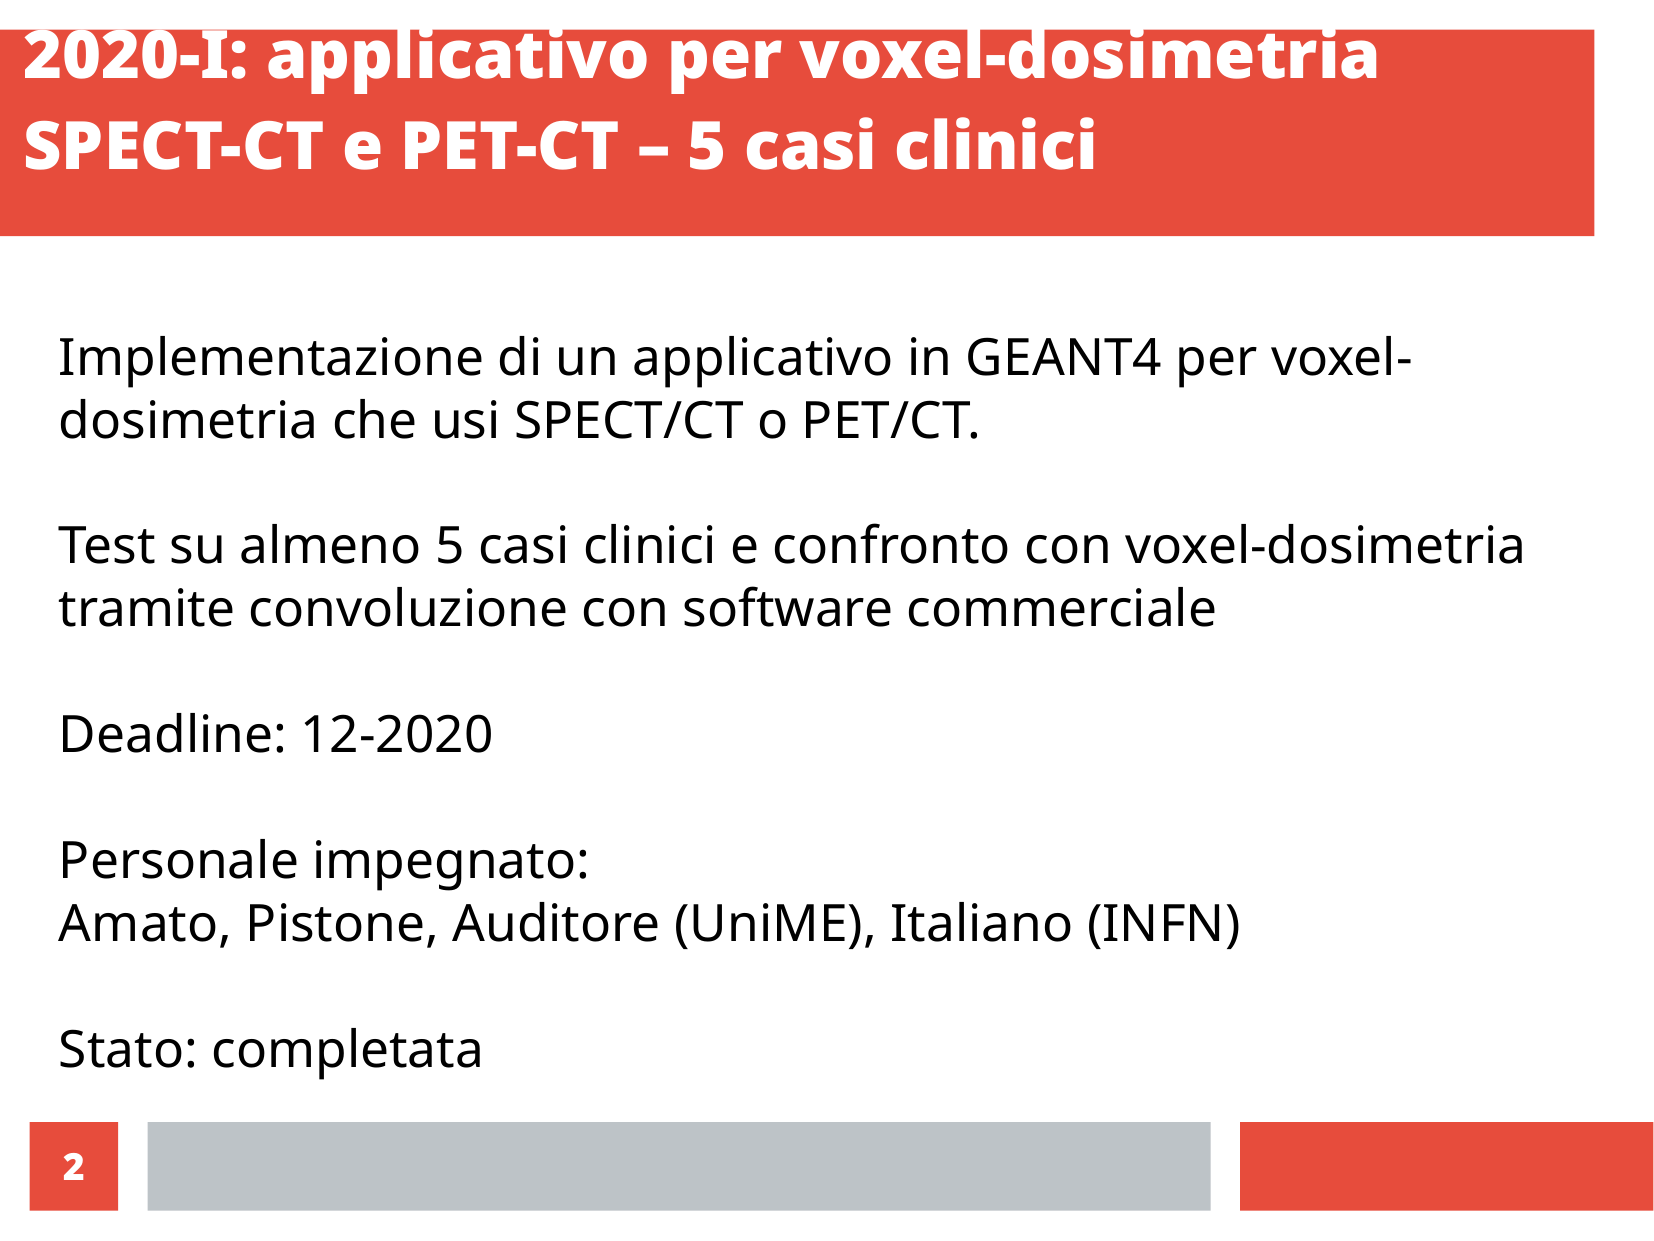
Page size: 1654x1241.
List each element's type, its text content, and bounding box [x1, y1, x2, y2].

list Implementazione di un applicativo in GEANT4 per voxel-dosimetria che usi SPECT/CT o PET/CT. Test su almeno 5 casi clinici e confronto con voxel-dosimetria tramite convoluzione con software commerciale Deadline: 12-2020 Personale impegnato: Amato, Pistone, Auditore (UniME), Italiano (INFN) Stato: completata [59, 324, 1565, 1093]
title 2020-I: applicativo per voxel-dosimetria SPECT-CT e PET-CT – 5 casi clinici [23, 41, 1560, 189]
